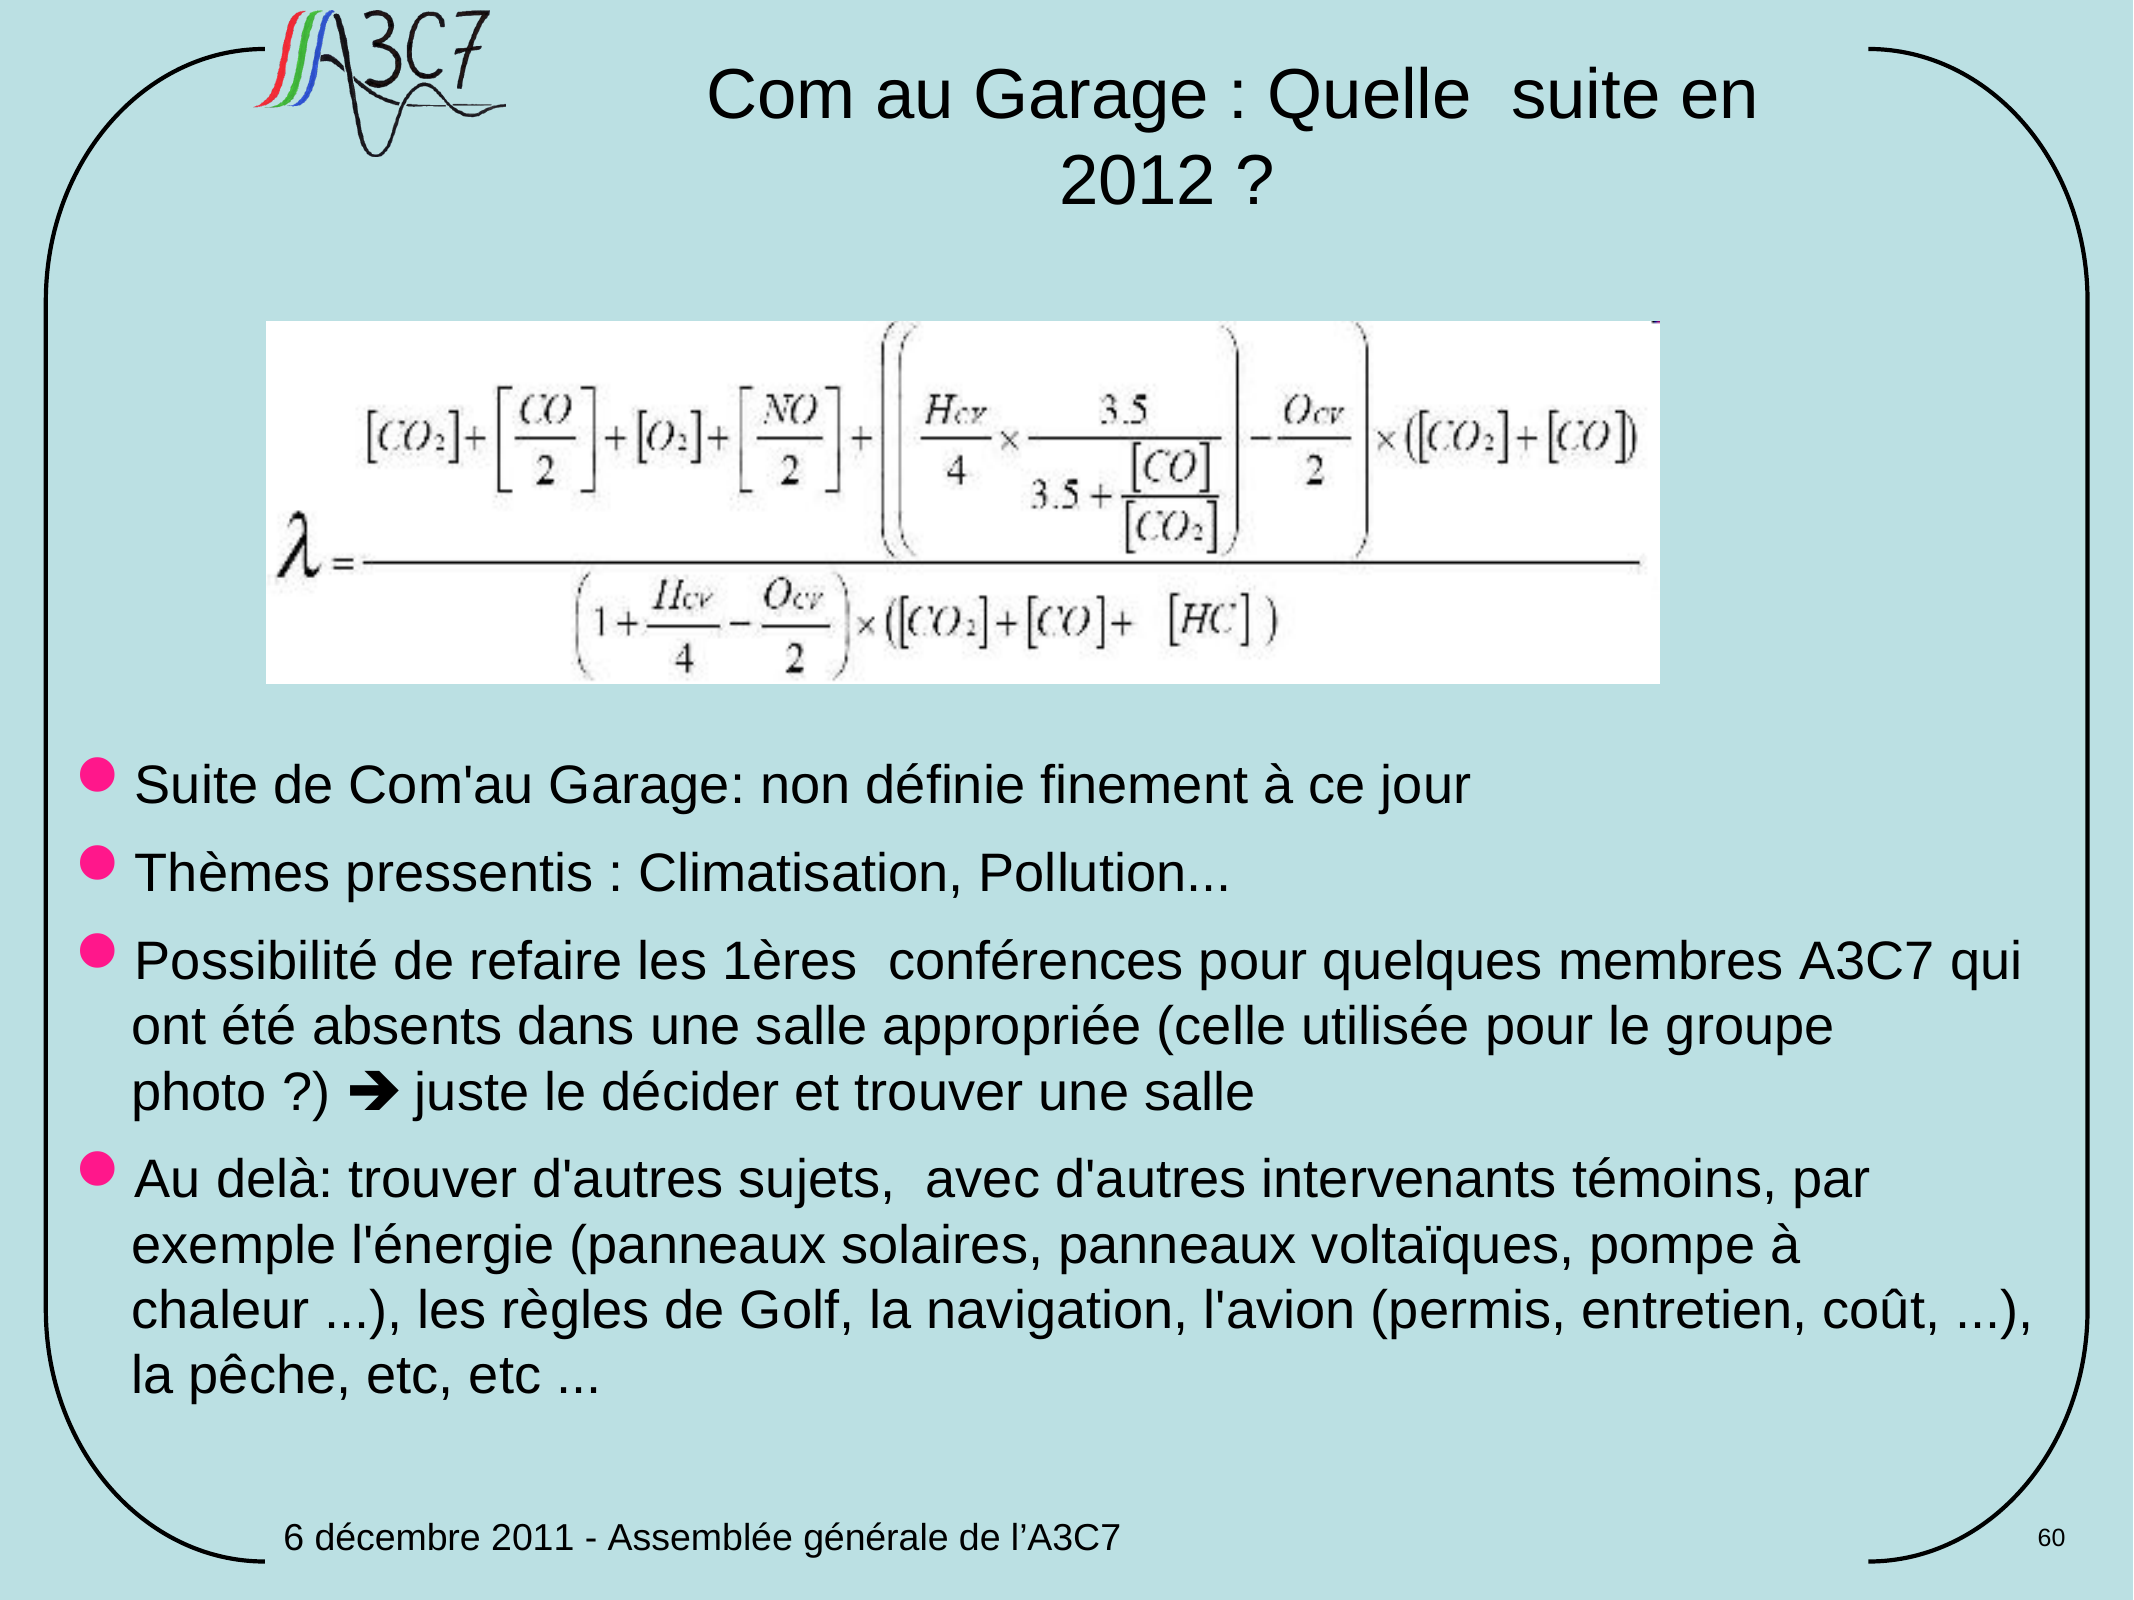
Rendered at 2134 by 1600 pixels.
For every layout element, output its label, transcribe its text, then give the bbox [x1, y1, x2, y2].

title Com au Garage : Quelle suite en 2012 ? [516, 30, 1828, 233]
list Suite de Com'au Garage: non définie finement à ce jour Thèmes pressentis : Climatisation, Pollution... Possibilité de refaire les 1ères conférences pour quelques membres A3C7 qui ont été absents dans une salle appropriée (celle utilisée pour le groupe photo ?)  juste le décider et trouver une salle Au delà: trouver d'autres sujets, avec d'autres intervenants témoins, par exemple l'énergie (panneaux solaires, panneaux voltaïques, pompe à chaleur ...), les règles de Golf, la navigation, l'avion (permis, entretien, coût, ...), la pêche, etc, etc ... [60, 329, 2073, 1518]
text_box 6 décembre 2011 - Assemblée générale de l’A3C7 [274, 1518, 1131, 1558]
picture [253, 10, 506, 157]
picture [266, 321, 1660, 684]
